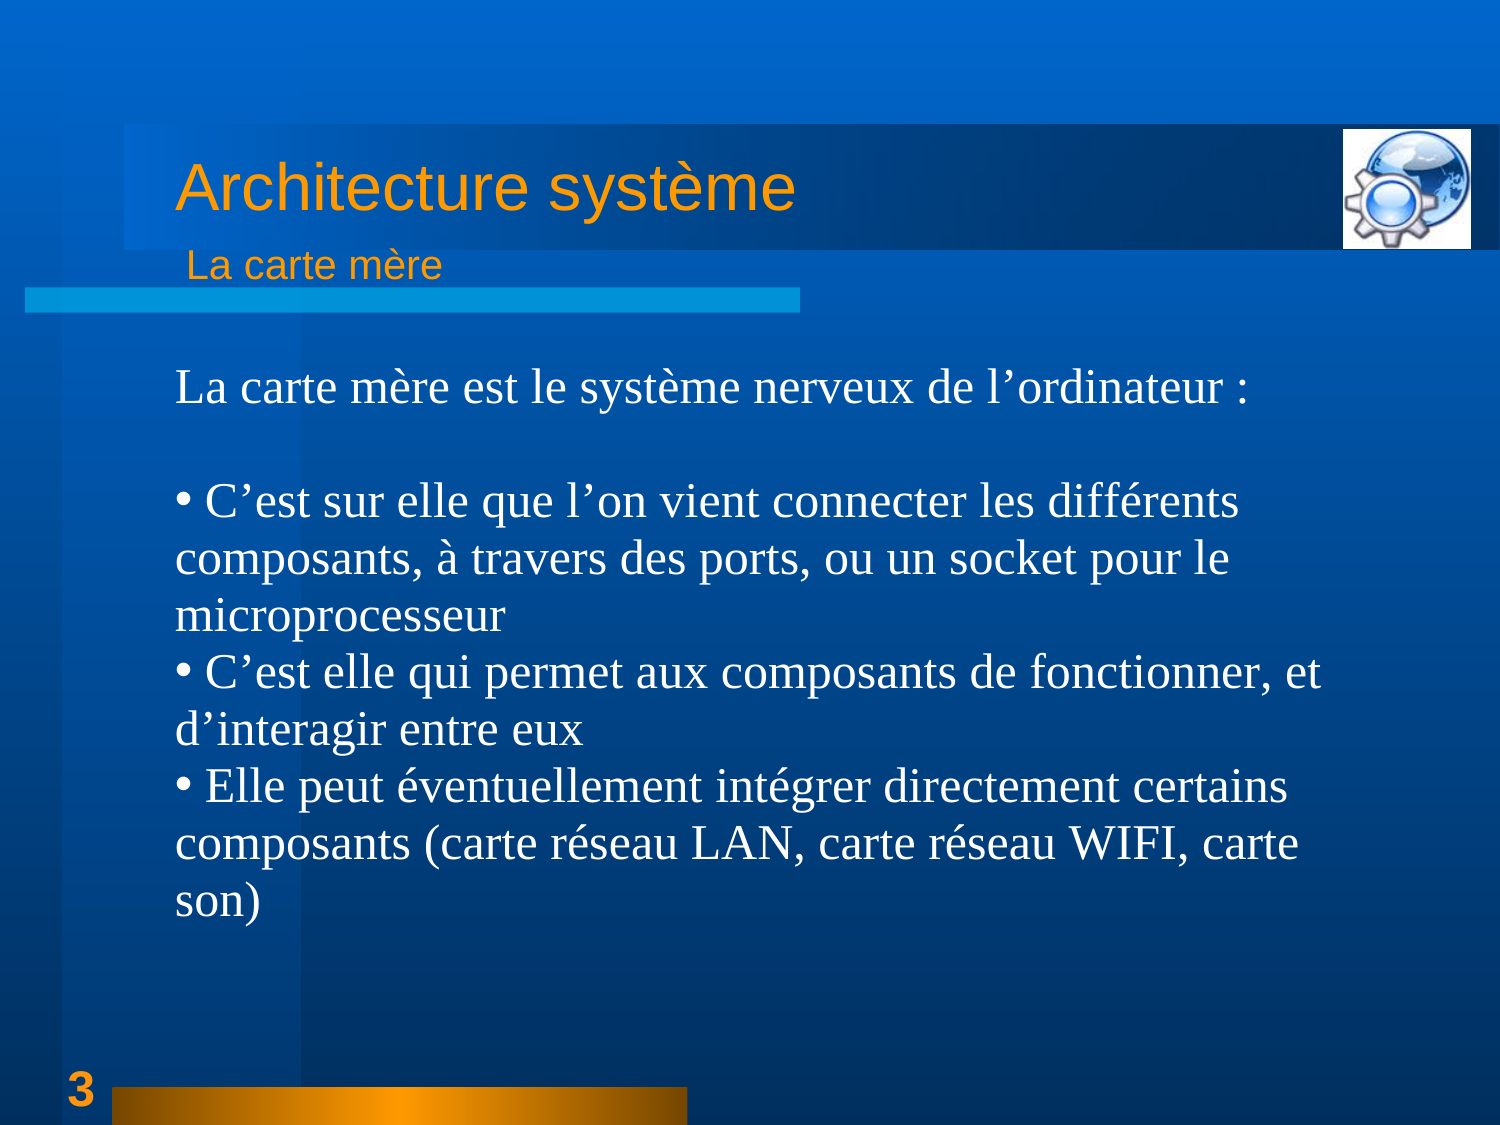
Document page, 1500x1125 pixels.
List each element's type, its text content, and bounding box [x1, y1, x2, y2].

text_box La carte mère est le système nerveux de l’ordinateur : C’est sur elle que l’on vient connecter les différents composants, à travers des ports, ou un socket pour le microprocesseur C’est elle qui permet aux composants de fonctionner, et d’interagir entre eux Elle peut éventuellement intégrer directement certains composants (carte réseau LAN, carte réseau WIFI, carte son) [160, 349, 1388, 1050]
text_box Architecture système [160, 141, 1354, 234]
text_box La carte mère [171, 233, 1365, 297]
picture [1343, 129, 1471, 249]
